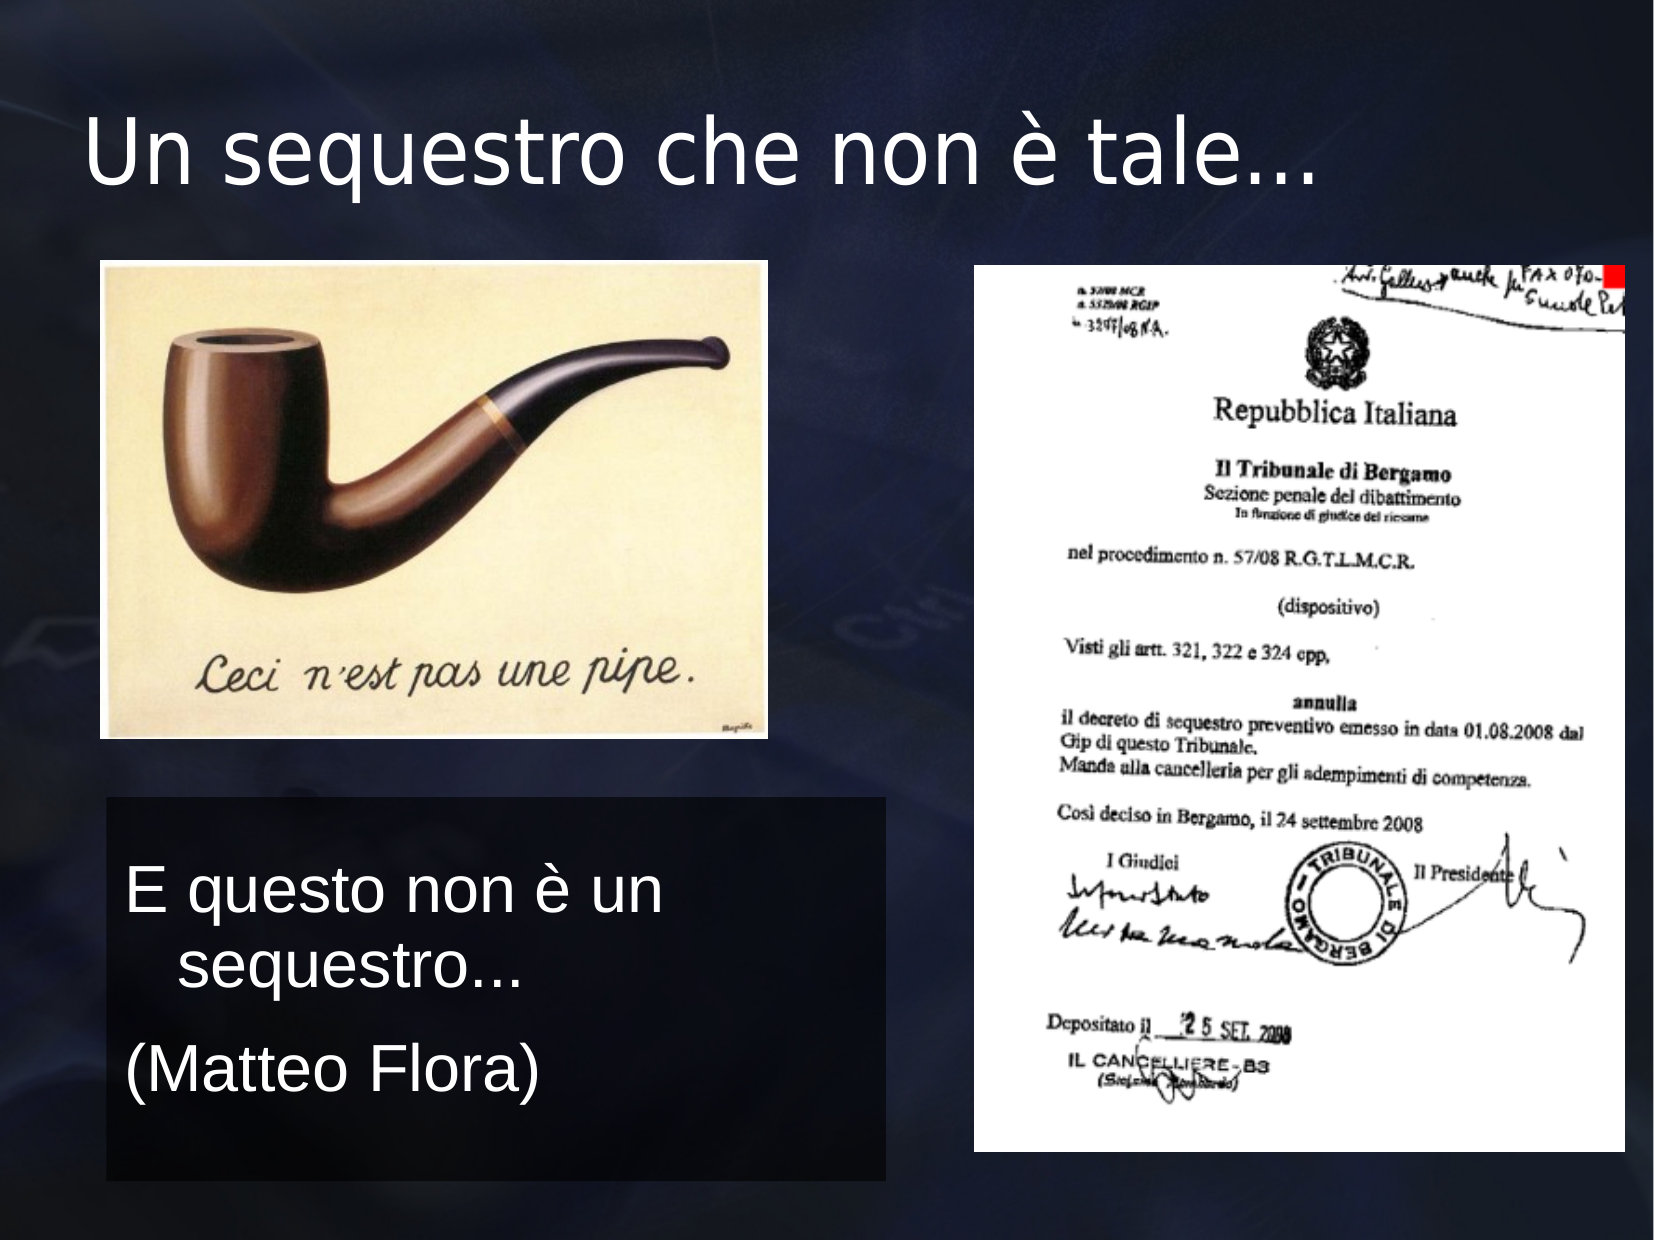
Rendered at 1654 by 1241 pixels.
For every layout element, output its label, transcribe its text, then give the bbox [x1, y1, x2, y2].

picture [0, 0, 1654, 1240]
list E questo non è un sequestro... (Matteo Flora) [106, 797, 886, 1182]
title Un sequestro che non è tale... [82, 49, 1571, 257]
